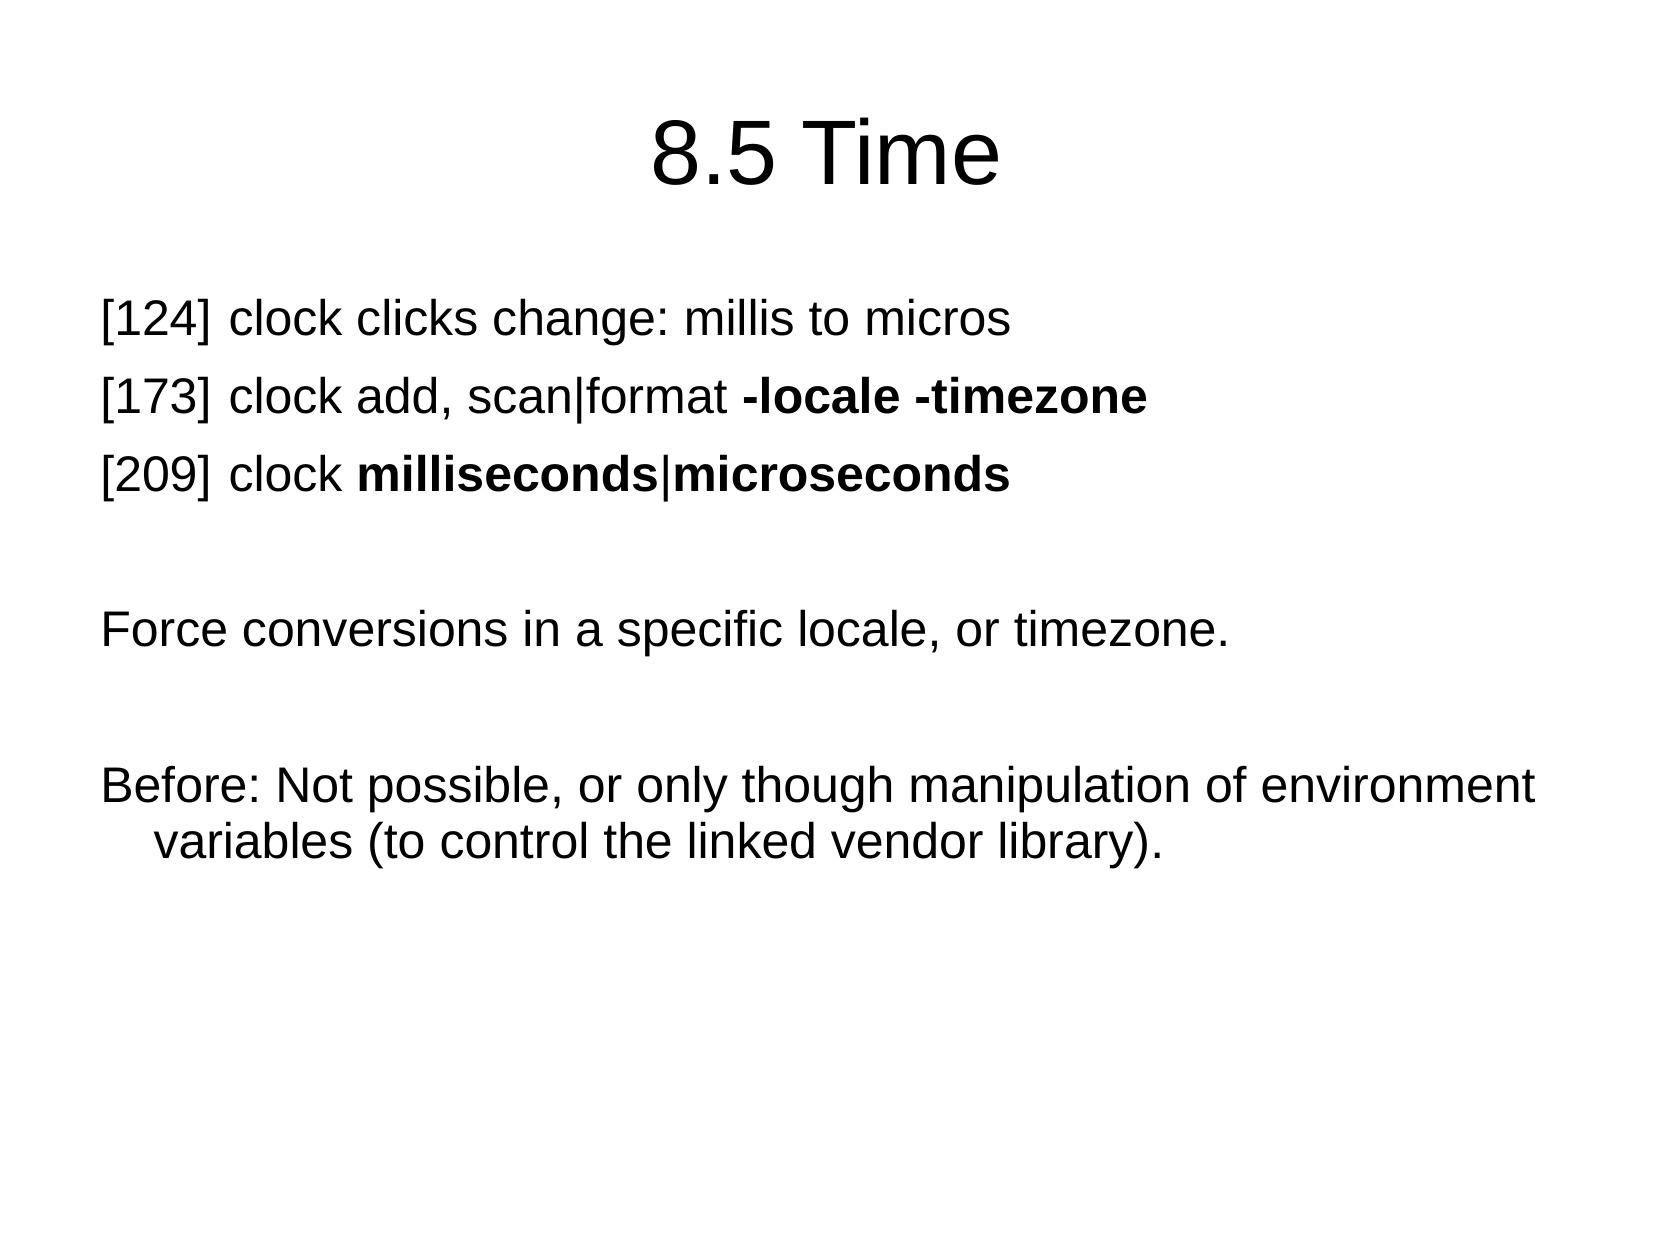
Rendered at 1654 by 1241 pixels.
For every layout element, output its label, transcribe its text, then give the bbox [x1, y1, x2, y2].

list [124] clock clicks change: millis to micros [173] clock add, scan|format -locale -timezone [209] clock milliseconds|microseconds Force conversions in a specific locale, or timezone. Before: Not possible, or only though manipulation of environment variables (to control the linked vendor library). [82, 290, 1571, 1201]
title 8.5 Time [82, 56, 1571, 250]
